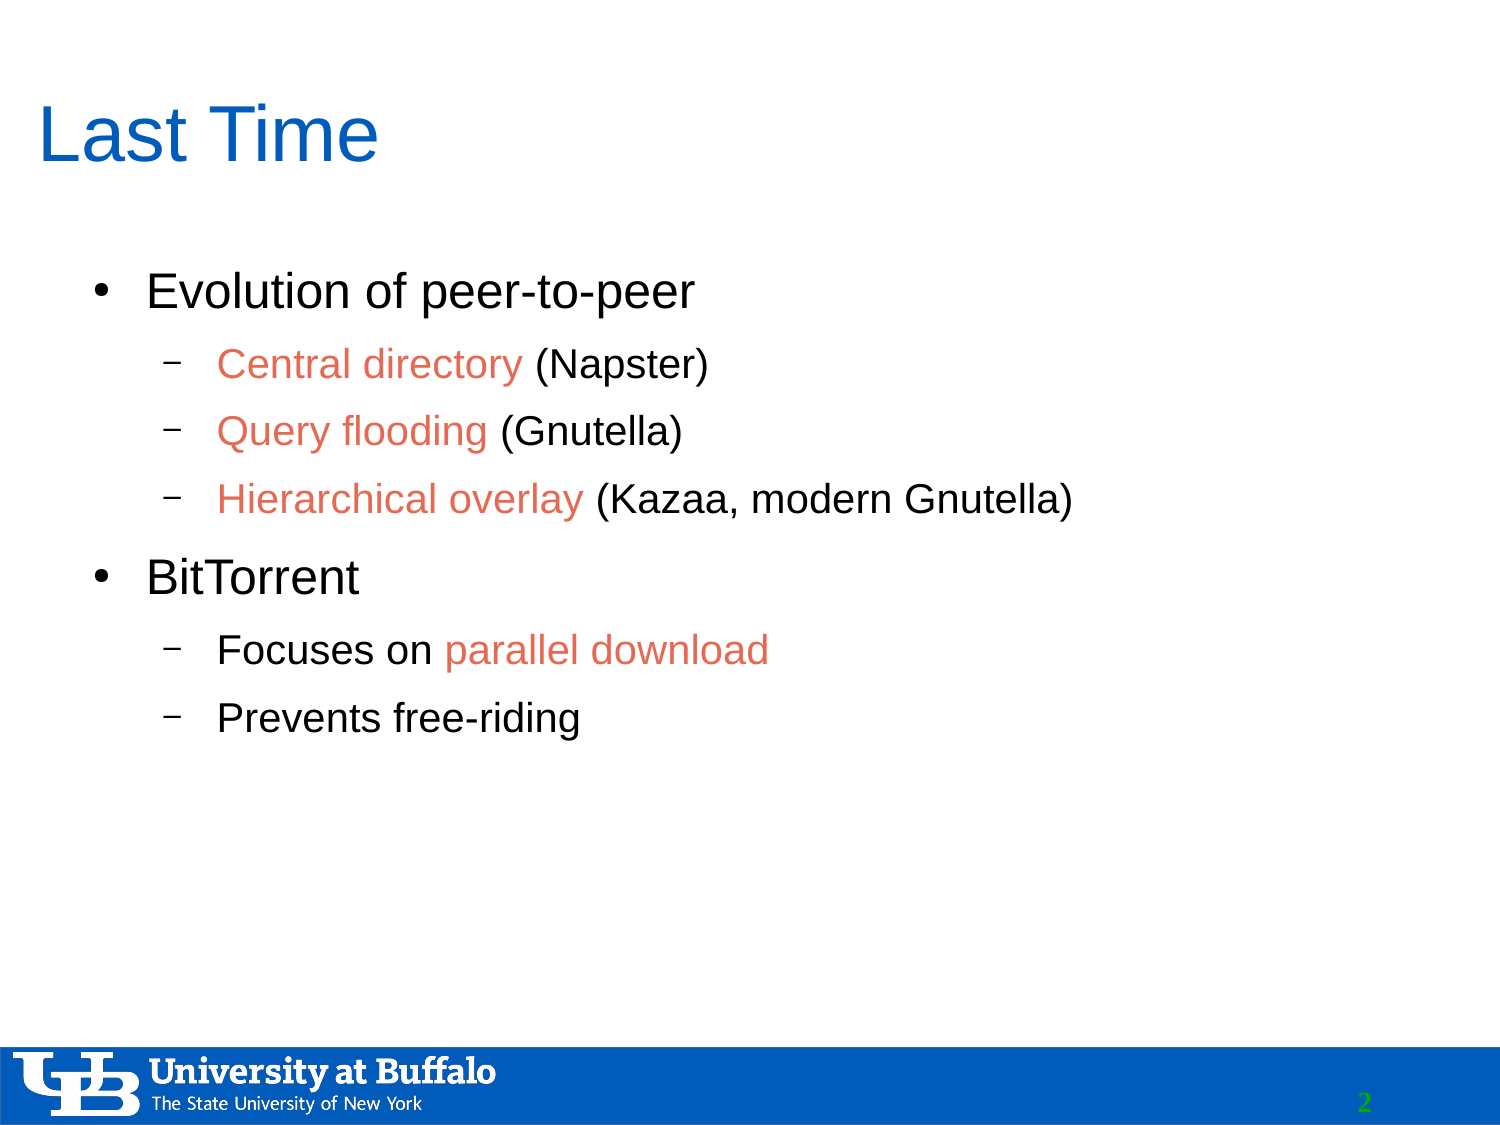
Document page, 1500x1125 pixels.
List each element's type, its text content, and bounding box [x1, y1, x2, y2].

title Last Time [37, 40, 1388, 228]
slide_number <number> [1074, 1077, 1388, 1125]
picture [13, 1052, 496, 1116]
list Evolution of peer-to-peer Central directory (Napster) Query flooding (Gnutella) Hierarchical overlay (Kazaa, modern Gnutella) BitTorrent Focuses on parallel download Prevents free-riding [75, 263, 1425, 916]
